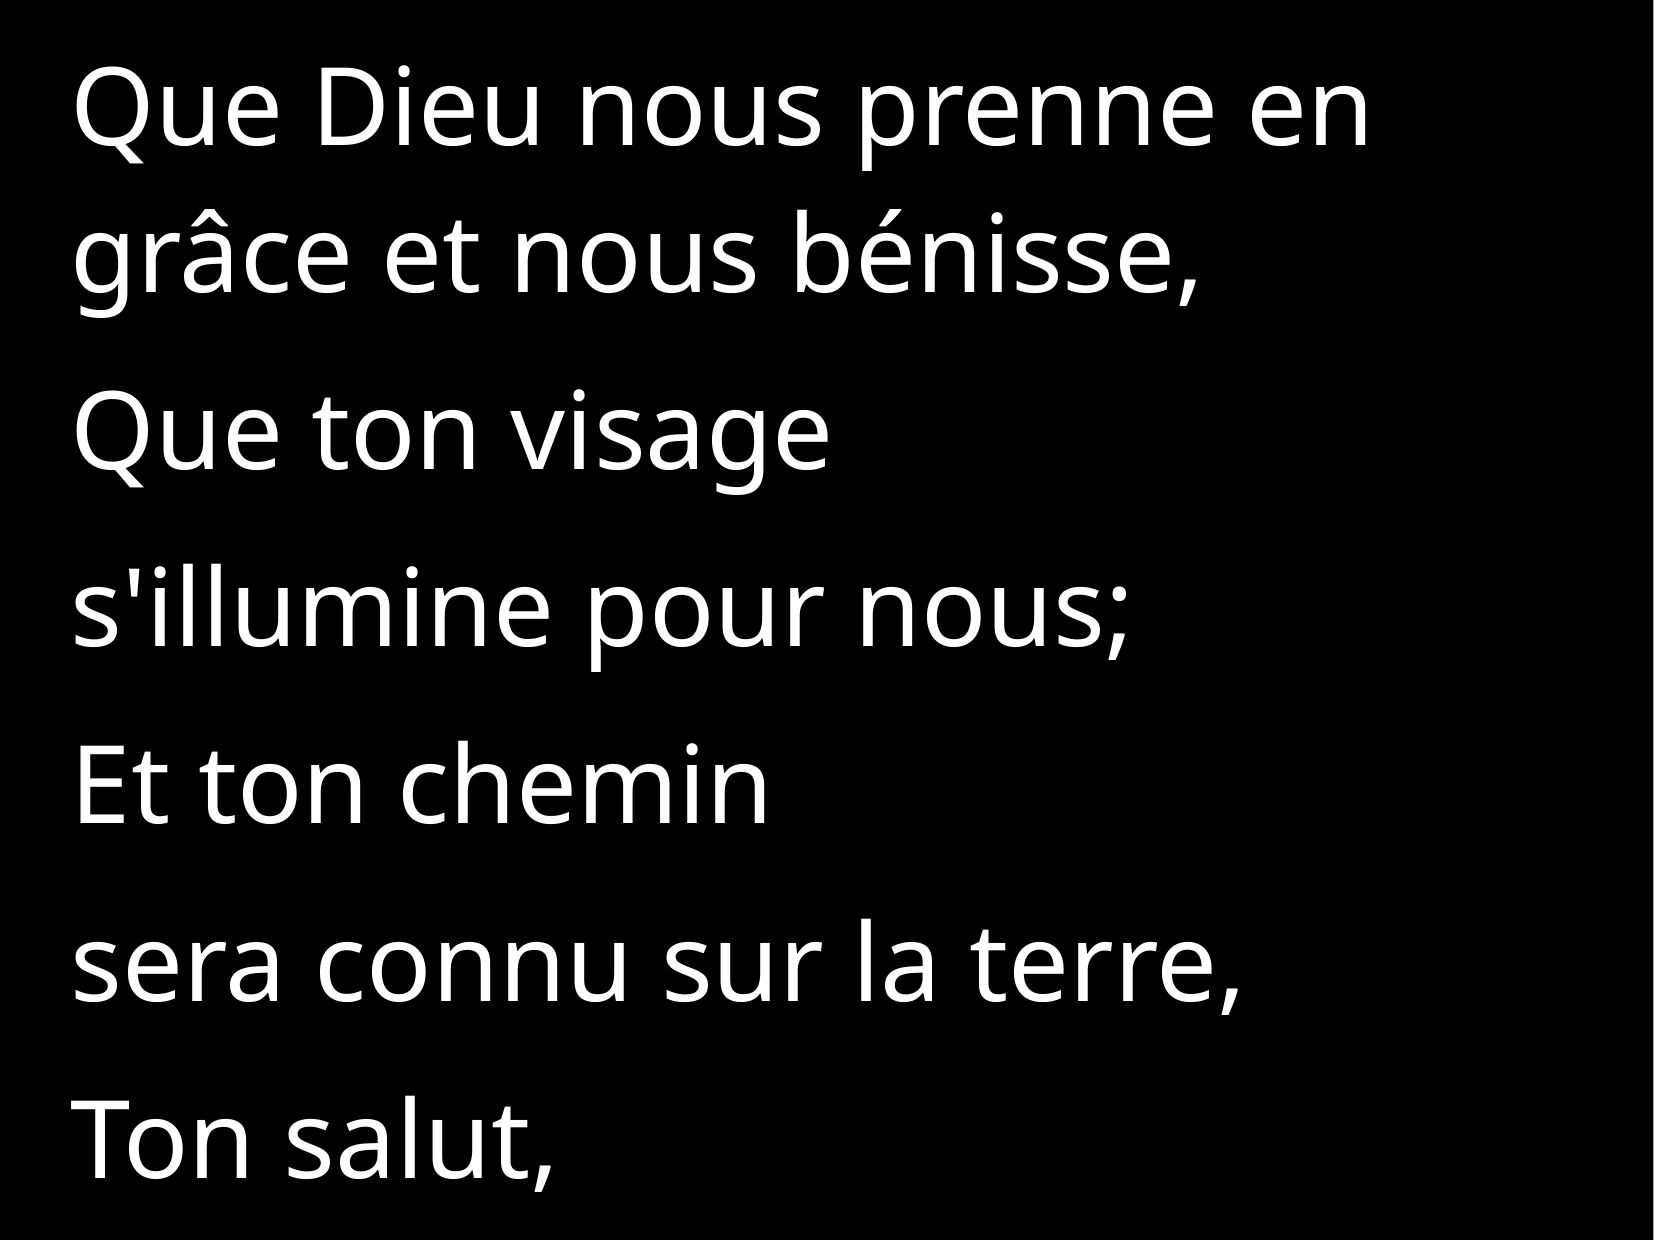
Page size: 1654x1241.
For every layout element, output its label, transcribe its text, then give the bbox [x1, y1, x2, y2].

list Que Dieu nous prenne en grâce et nous bénisse, Que ton visage s'illumine pour nous; Et ton chemin sera connu sur la terre, Ton salut, parmi toutes les nations. [0, 29, 1654, 1241]
